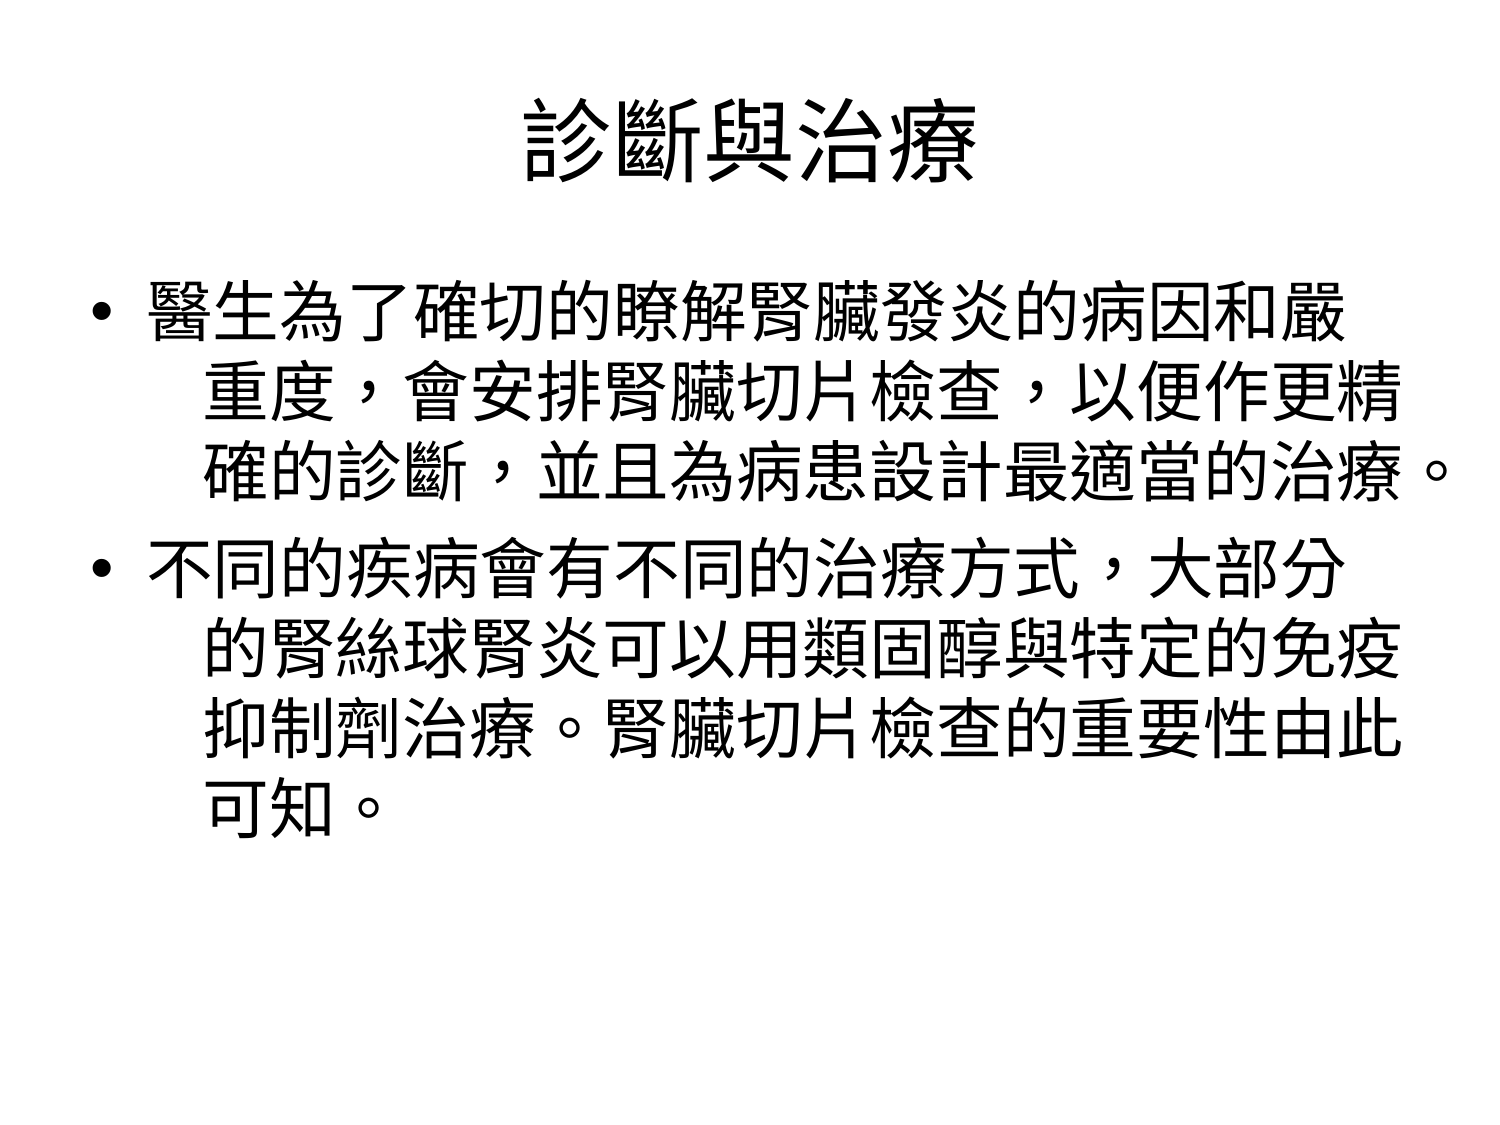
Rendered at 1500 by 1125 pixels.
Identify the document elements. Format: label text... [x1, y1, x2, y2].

title 診斷與治療 [75, 45, 1426, 233]
list 醫生為了確切的瞭解腎臟發炎的病因和嚴重度，會安排腎臟切片檢查，以便作更精確的診斷，並且為病患設計最適當的治療。 不同的疾病會有不同的治療方式，大部分的腎絲球腎炎可以用類固醇與特定的免疫抑制劑治療。腎臟切片檢查的重要性由此可知。 [75, 262, 1426, 1005]
